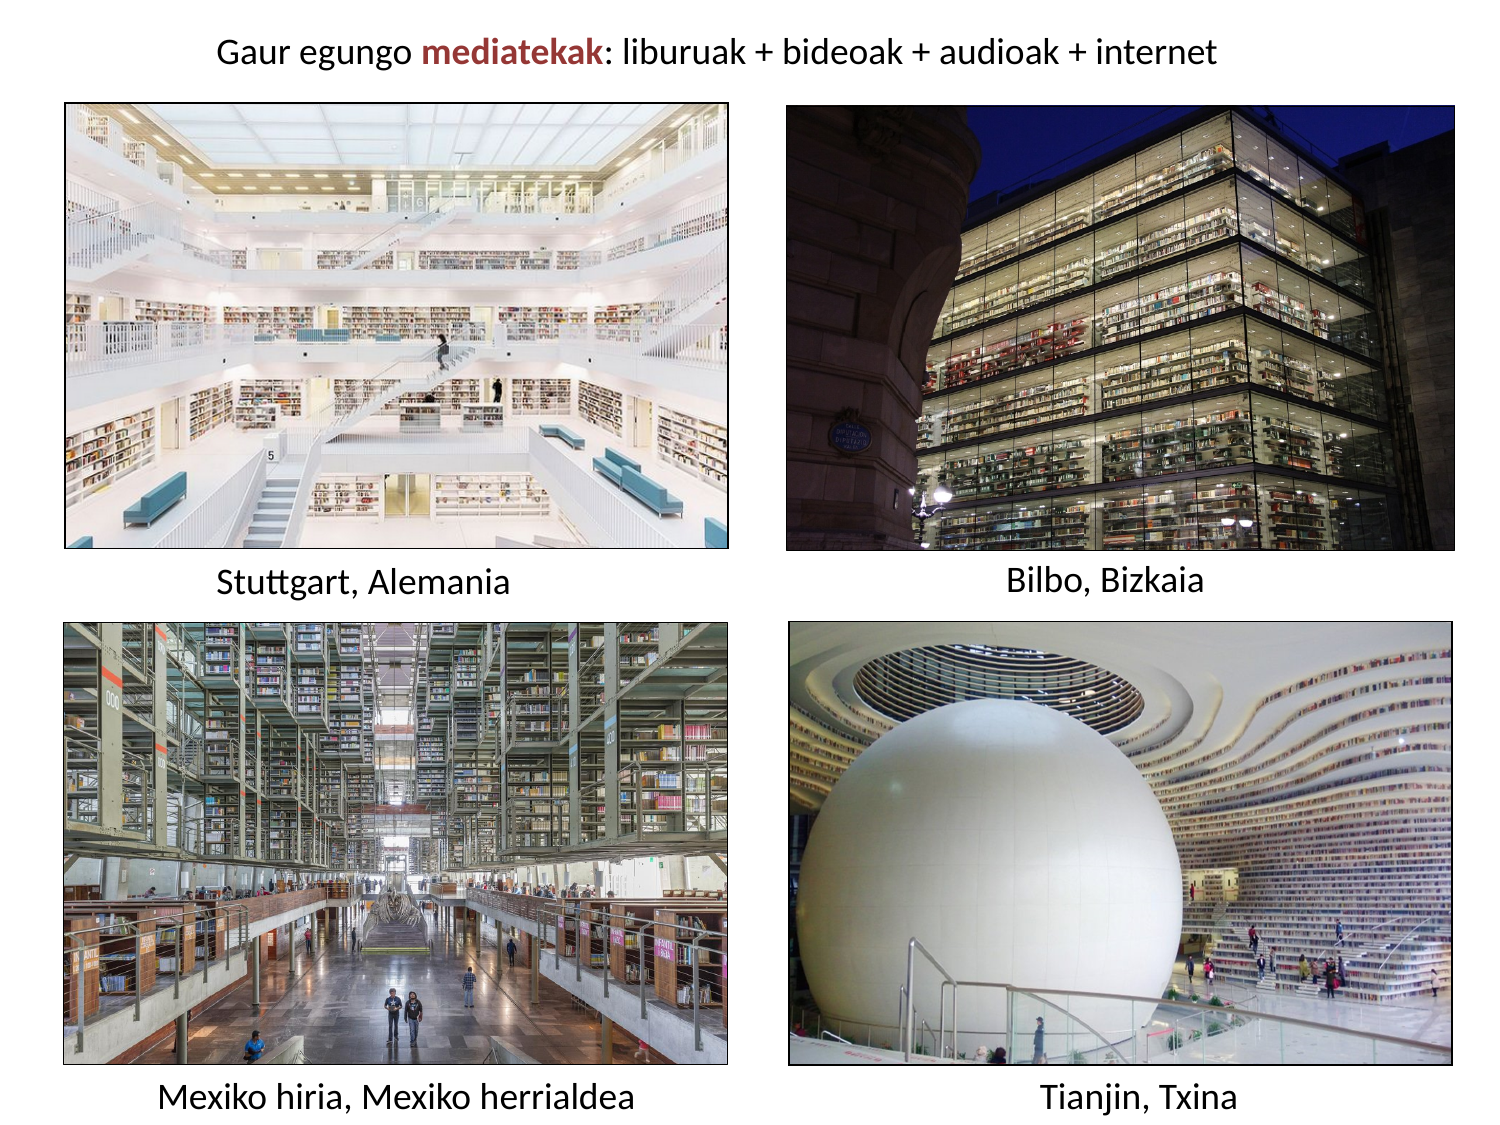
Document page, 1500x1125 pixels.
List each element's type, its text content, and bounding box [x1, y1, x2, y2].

text_box Stuttgart, Alemania [201, 550, 533, 610]
picture [786, 105, 1455, 550]
text_box Mexiko hiria, Mexiko herrialdea [142, 1064, 651, 1125]
text_box Gaur egungo mediatekak: liburuak + bideoak + audioak + internet [201, 19, 1388, 79]
text_box Tianjin, Txina [1025, 1064, 1254, 1125]
picture [63, 622, 727, 1065]
picture [789, 622, 1452, 1065]
picture [65, 103, 728, 548]
text_box Bilbo, Bizkaia [991, 547, 1235, 608]
